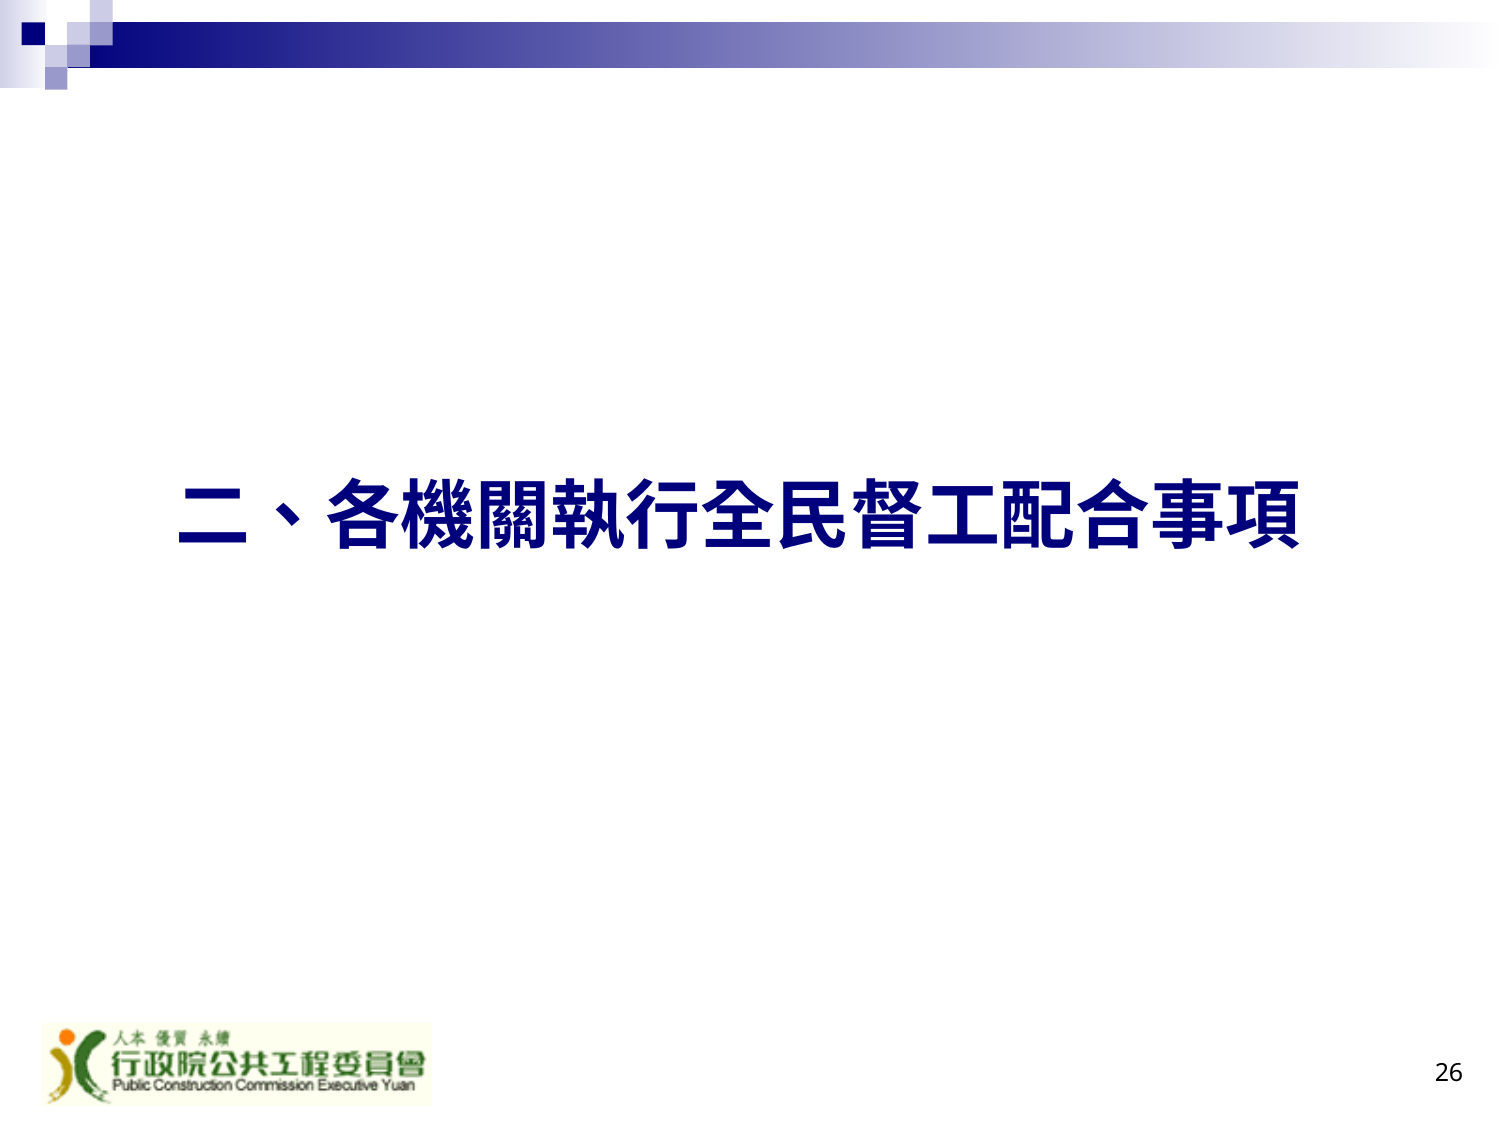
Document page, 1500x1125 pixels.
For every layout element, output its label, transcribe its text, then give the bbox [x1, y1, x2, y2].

text_box <編號> [1128, 1023, 1479, 1099]
title 二、各機關執行全民督工配合事項 [123, 444, 1353, 581]
picture [41, 1023, 432, 1106]
